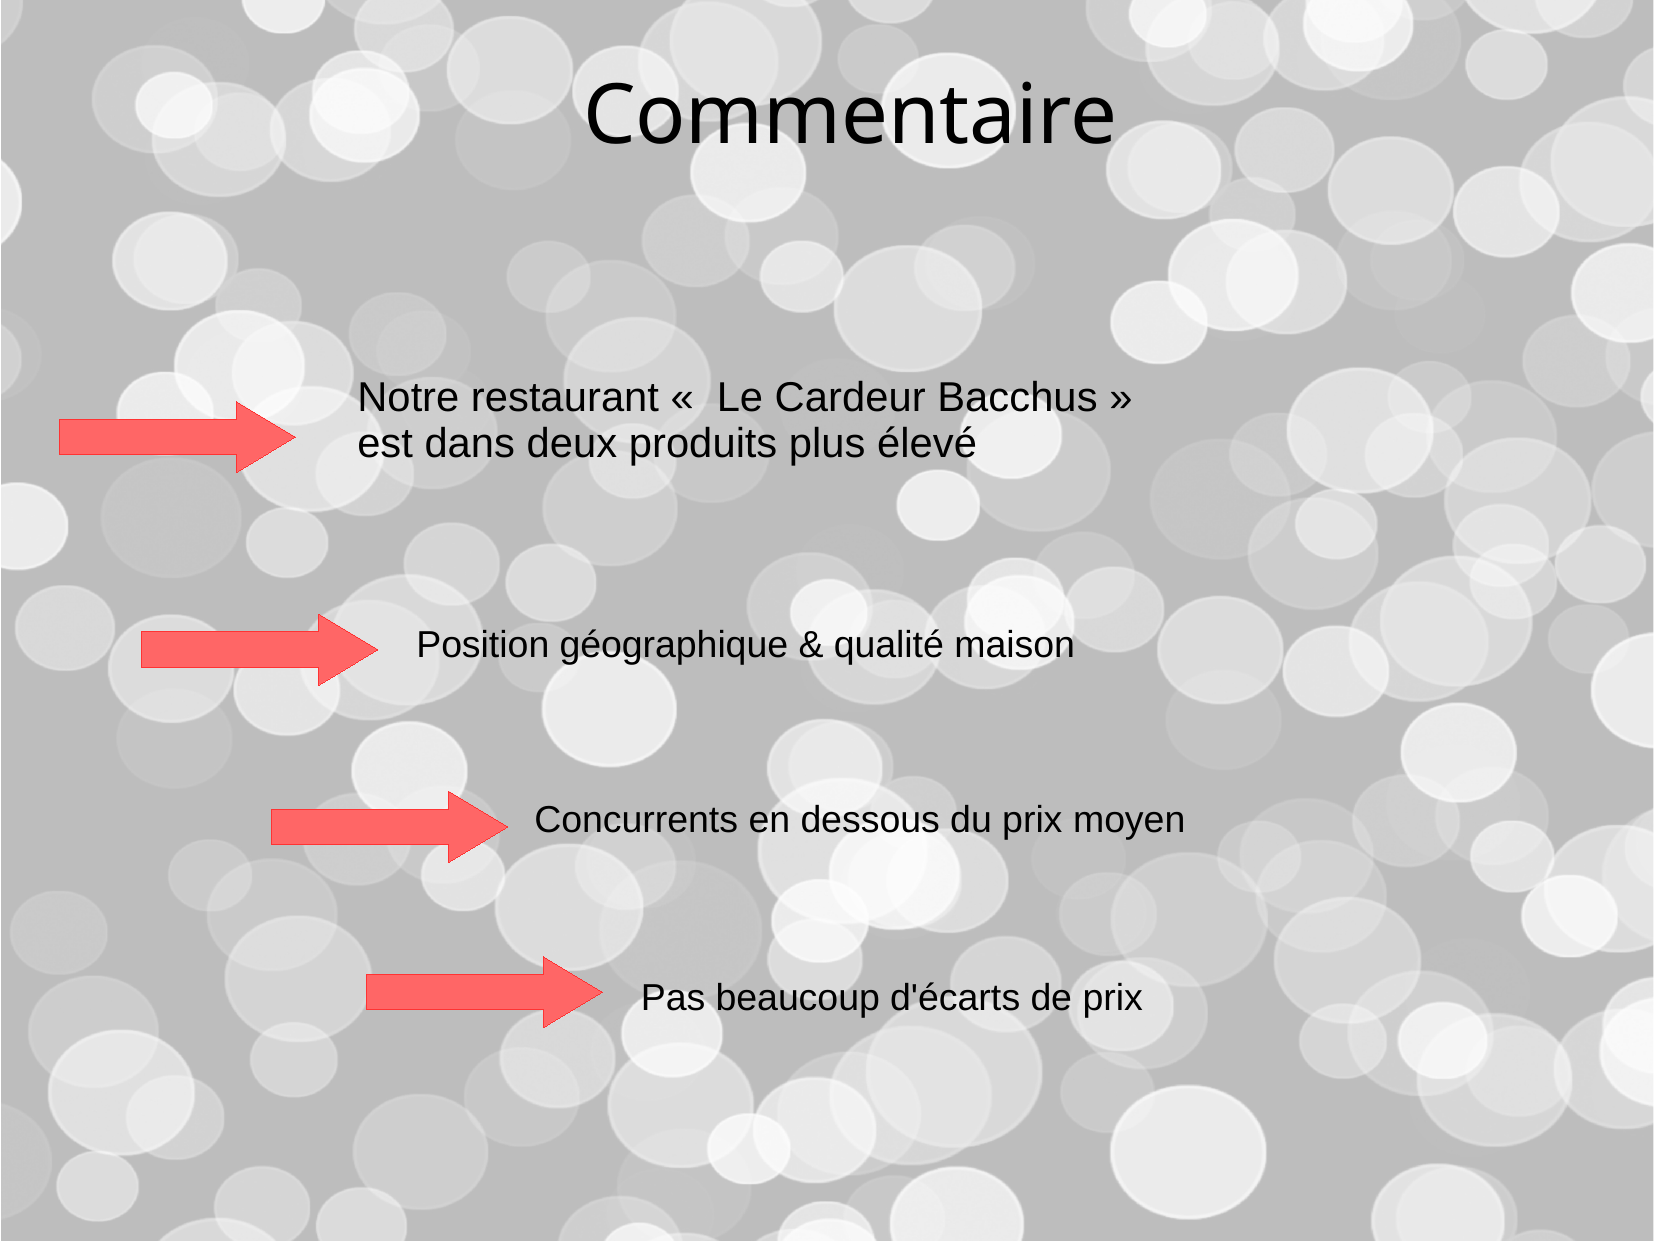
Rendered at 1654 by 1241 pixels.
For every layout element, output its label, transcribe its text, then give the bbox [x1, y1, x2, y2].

text_box Position géographique & qualité maison [401, 616, 1123, 674]
text_box [59, 401, 296, 473]
text_box Pas beaucoup d'écarts de prix [625, 968, 1276, 1026]
text_box Commentaire [283, 47, 1418, 195]
picture [0, 0, 1654, 1241]
text_box [366, 956, 603, 1028]
text_box Notre restaurant « Le Cardeur Bacchus » est dans deux produits plus élevé [342, 366, 1170, 475]
text_box [141, 614, 378, 686]
text_box [271, 791, 508, 863]
text_box Concurrents en dessous du prix moyen [519, 791, 1288, 849]
